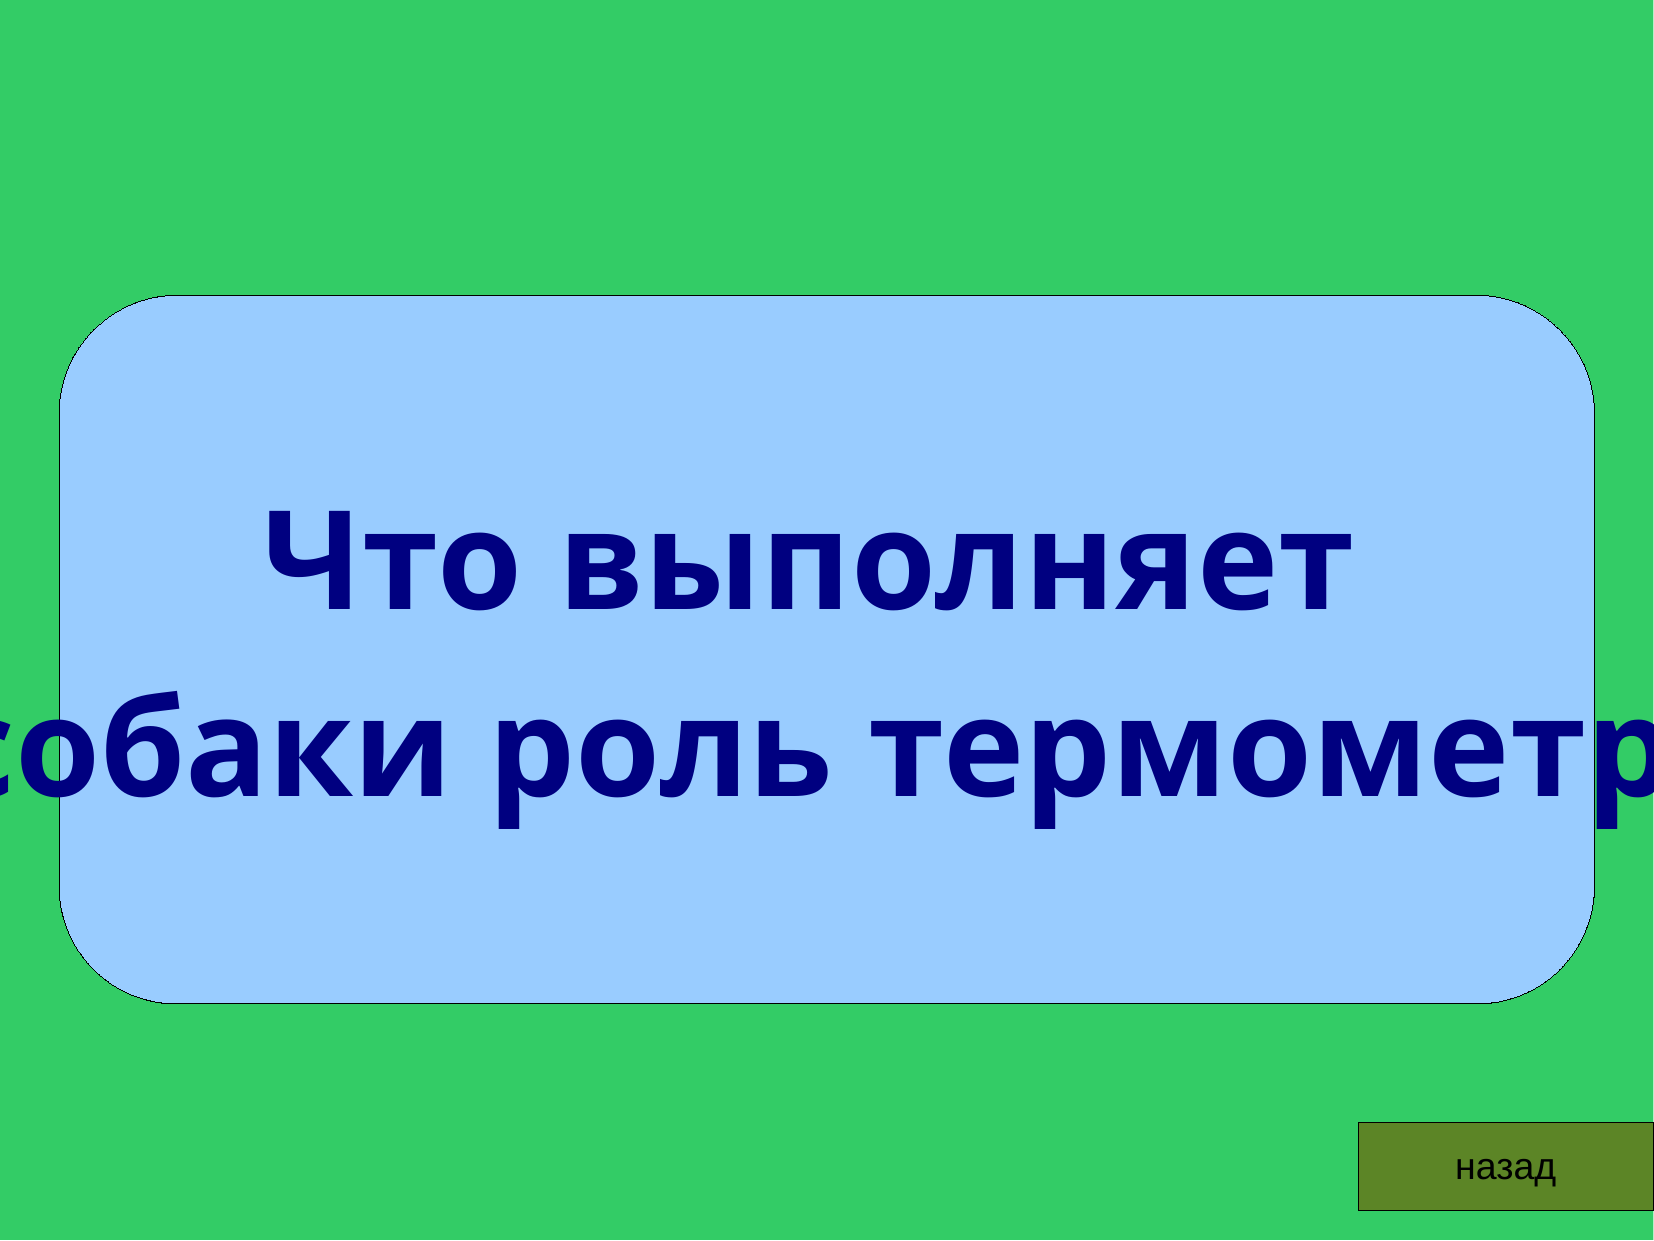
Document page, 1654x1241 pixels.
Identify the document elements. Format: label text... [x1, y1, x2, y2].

text_box назад [1358, 1122, 1654, 1211]
text_box Что выполняет у собаки роль термометра? [59, 295, 1595, 1004]
